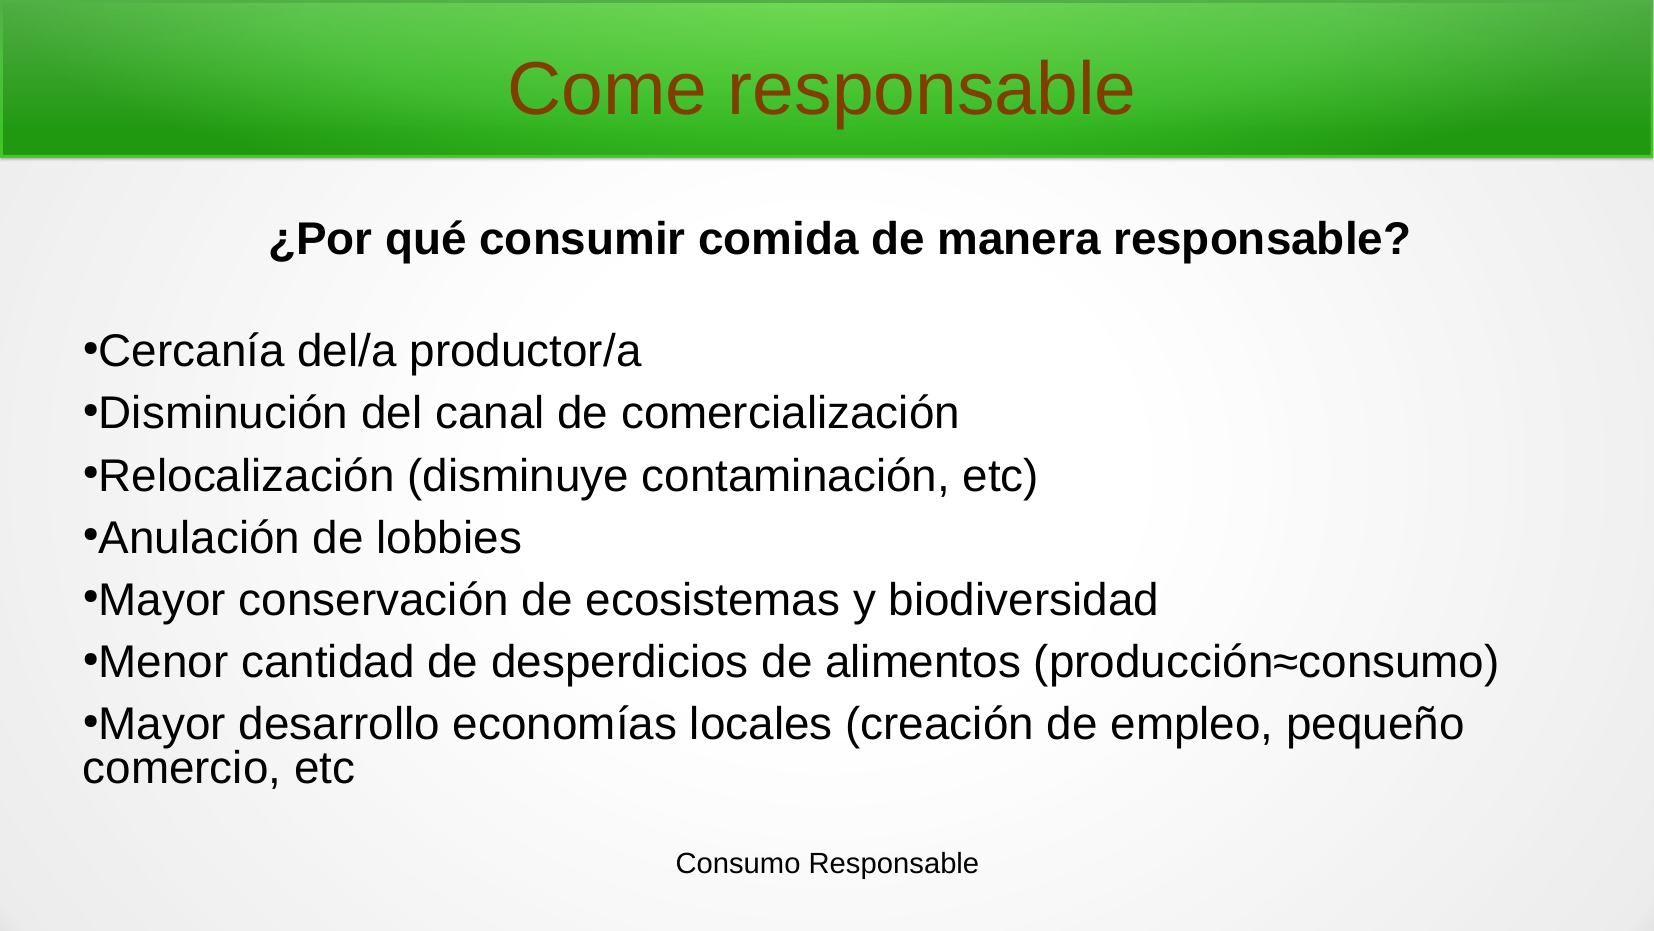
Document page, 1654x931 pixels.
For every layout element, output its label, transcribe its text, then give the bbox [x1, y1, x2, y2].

subtitle ¿Por qué consumir comida de manera responsable? Cercanía del/a productor/a Disminución del canal de comercialización Relocalización (disminuye contaminación, etc) Anulación de lobbies Mayor conservación de ecosistemas y biodiversidad Menor cantidad de desperdicios de alimentos (producción≈consumo) Mayor desarrollo economías locales (creación de empleo, pequeño comercio, etc [82, 218, 1595, 796]
title Come responsable [82, 35, 1571, 142]
